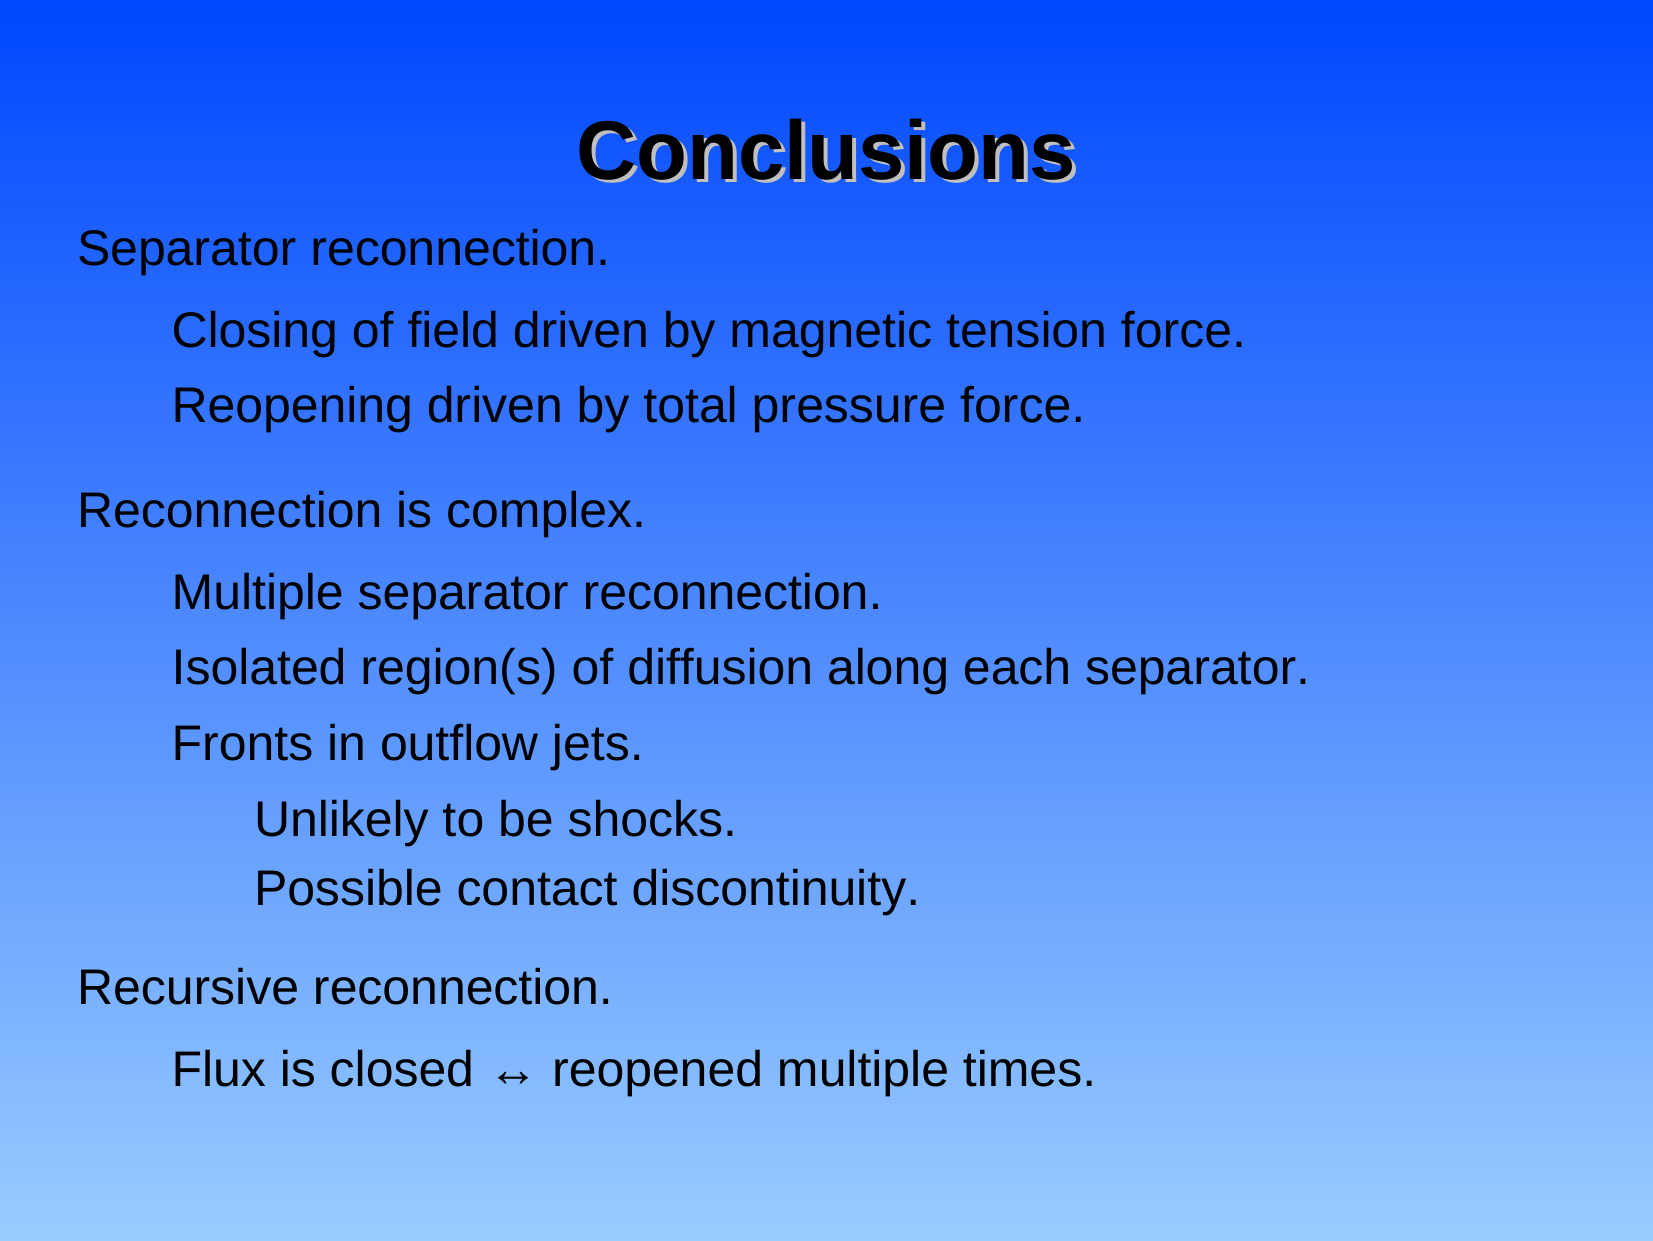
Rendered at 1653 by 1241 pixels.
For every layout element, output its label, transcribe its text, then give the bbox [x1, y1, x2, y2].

title Conclusions [82, 49, 1571, 257]
list Separator reconnection. Closing of field driven by magnetic tension force. Reopening driven by total pressure force. Reconnection is complex. Multiple separator reconnection. Isolated region(s) of diffusion along each separator. Fronts in outflow jets. Unlikely to be shocks. Possible contact discontinuity. Recursive reconnection. Flux is closed ↔ reopened multiple times. [77, 223, 1565, 1211]
